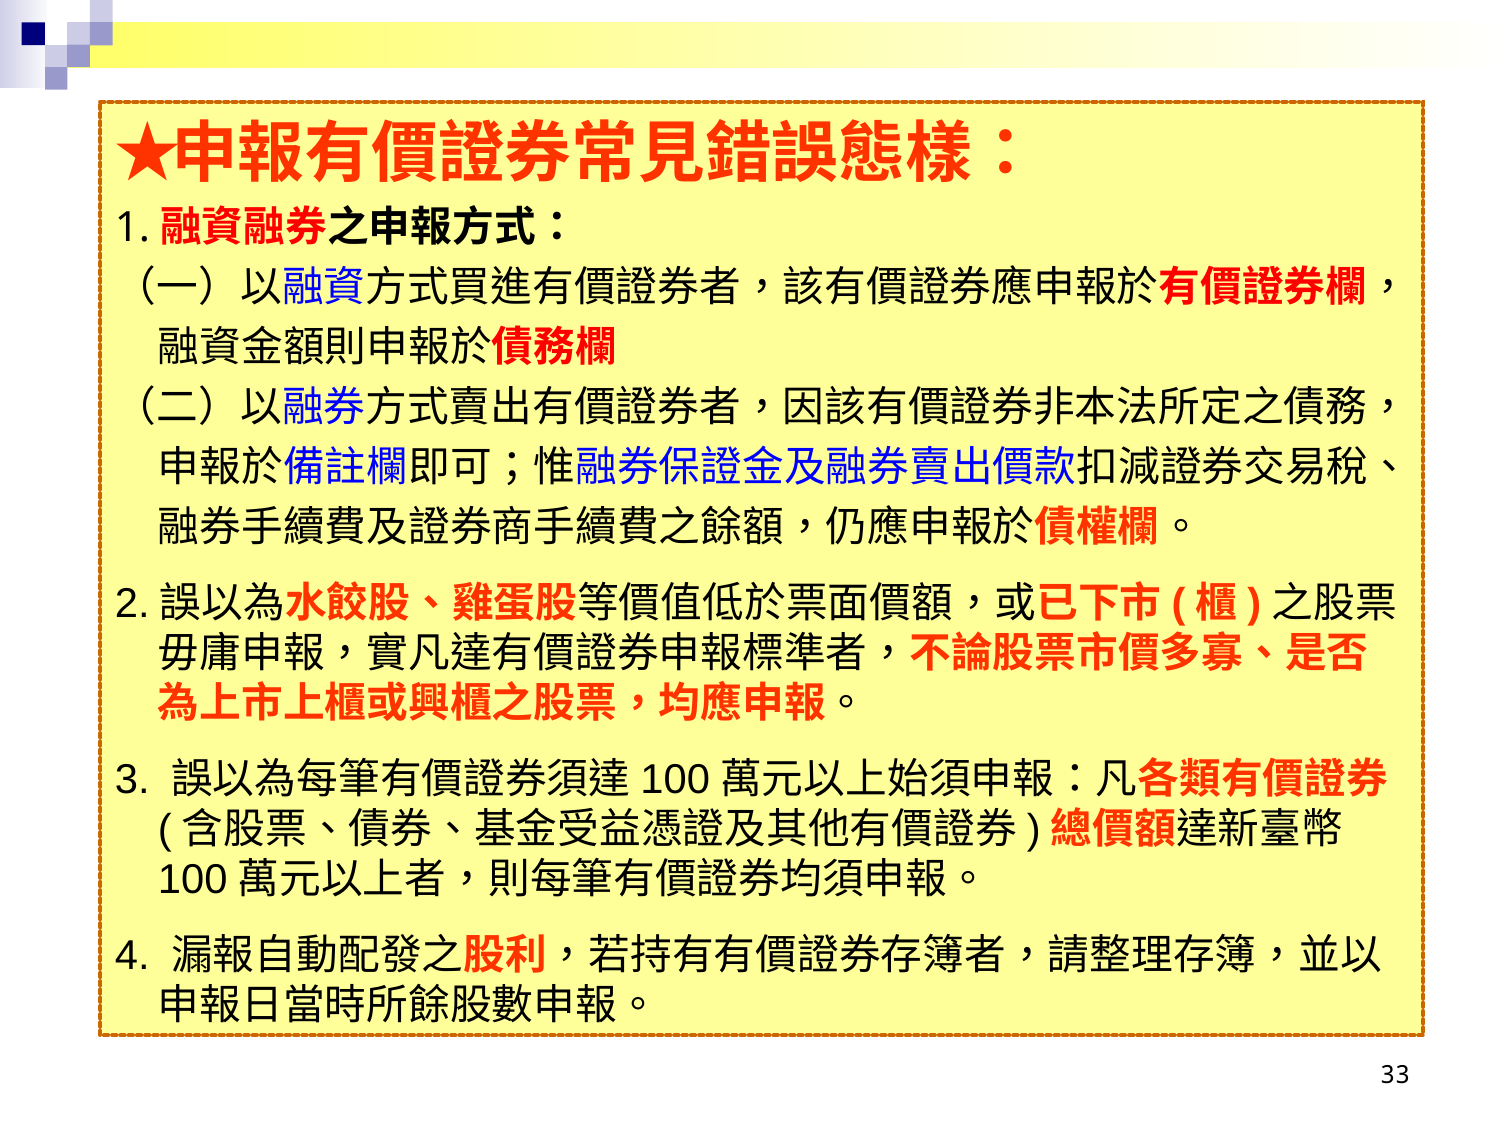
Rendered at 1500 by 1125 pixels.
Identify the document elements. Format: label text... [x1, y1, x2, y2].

text_box <編號> [1074, 1025, 1426, 1101]
text_box ★申報有價證券常見錯誤態樣： 1.融資融券之申報方式： （一）以融資方式買進有價證券者，該有價證券應申報於有價證券欄，融資金額則申報於債務欄 （二）以融券方式賣出有價證券者，因該有價證券非本法所定之債務，申報於備註欄即可；惟融券保證金及融券賣出價款扣減證券交易稅、融券手續費及證券商手續費之餘額，仍應申報於債權欄。 2.誤以為水餃股、雞蛋股等價值低於票面價額，或已下市(櫃)之股票毋庸申報，實凡達有價證券申報標準者，不論股票市價多寡、是否為上市上櫃或興櫃之股票，均應申報。 3. 誤以為每筆有價證券須達100萬元以上始須申報：凡各類有價證券(含股票、債券、基金受益憑證及其他有價證券)總價額達新臺幣100萬元以上者，則每筆有價證券均須申報。 4. 漏報自動配發之股利，若持有有價證券存簿者，請整理存簿，並以申報日當時所餘股數申報。 [100, 101, 1424, 1036]
text_box <編號> [431, 22, 436, 67]
table_cell 楊小琳 [291, 22, 295, 67]
